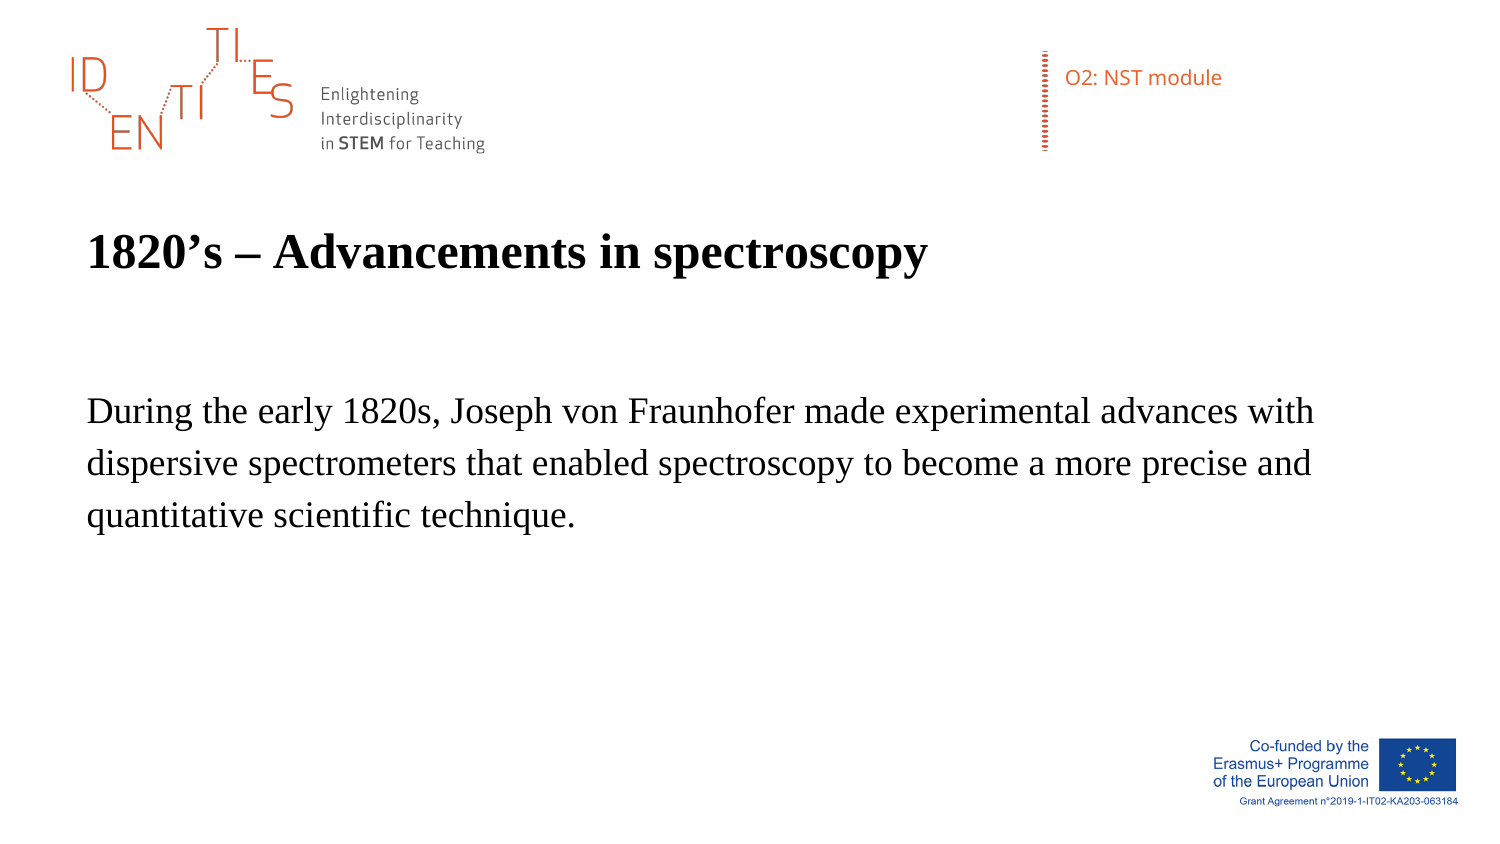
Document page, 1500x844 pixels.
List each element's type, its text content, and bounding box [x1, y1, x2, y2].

picture [71, 24, 485, 157]
picture [1208, 735, 1459, 810]
text_box O2: NST module [1051, 57, 1472, 139]
text_box 1820’s – Advancements in spectroscopy During the early 1820s, Joseph von Fraunhofer made experimental advances with dispersive spectrometers that enabled spectroscopy to become a more precise and quantitative scientific technique. [71, 194, 1406, 617]
picture [1042, 51, 1051, 151]
